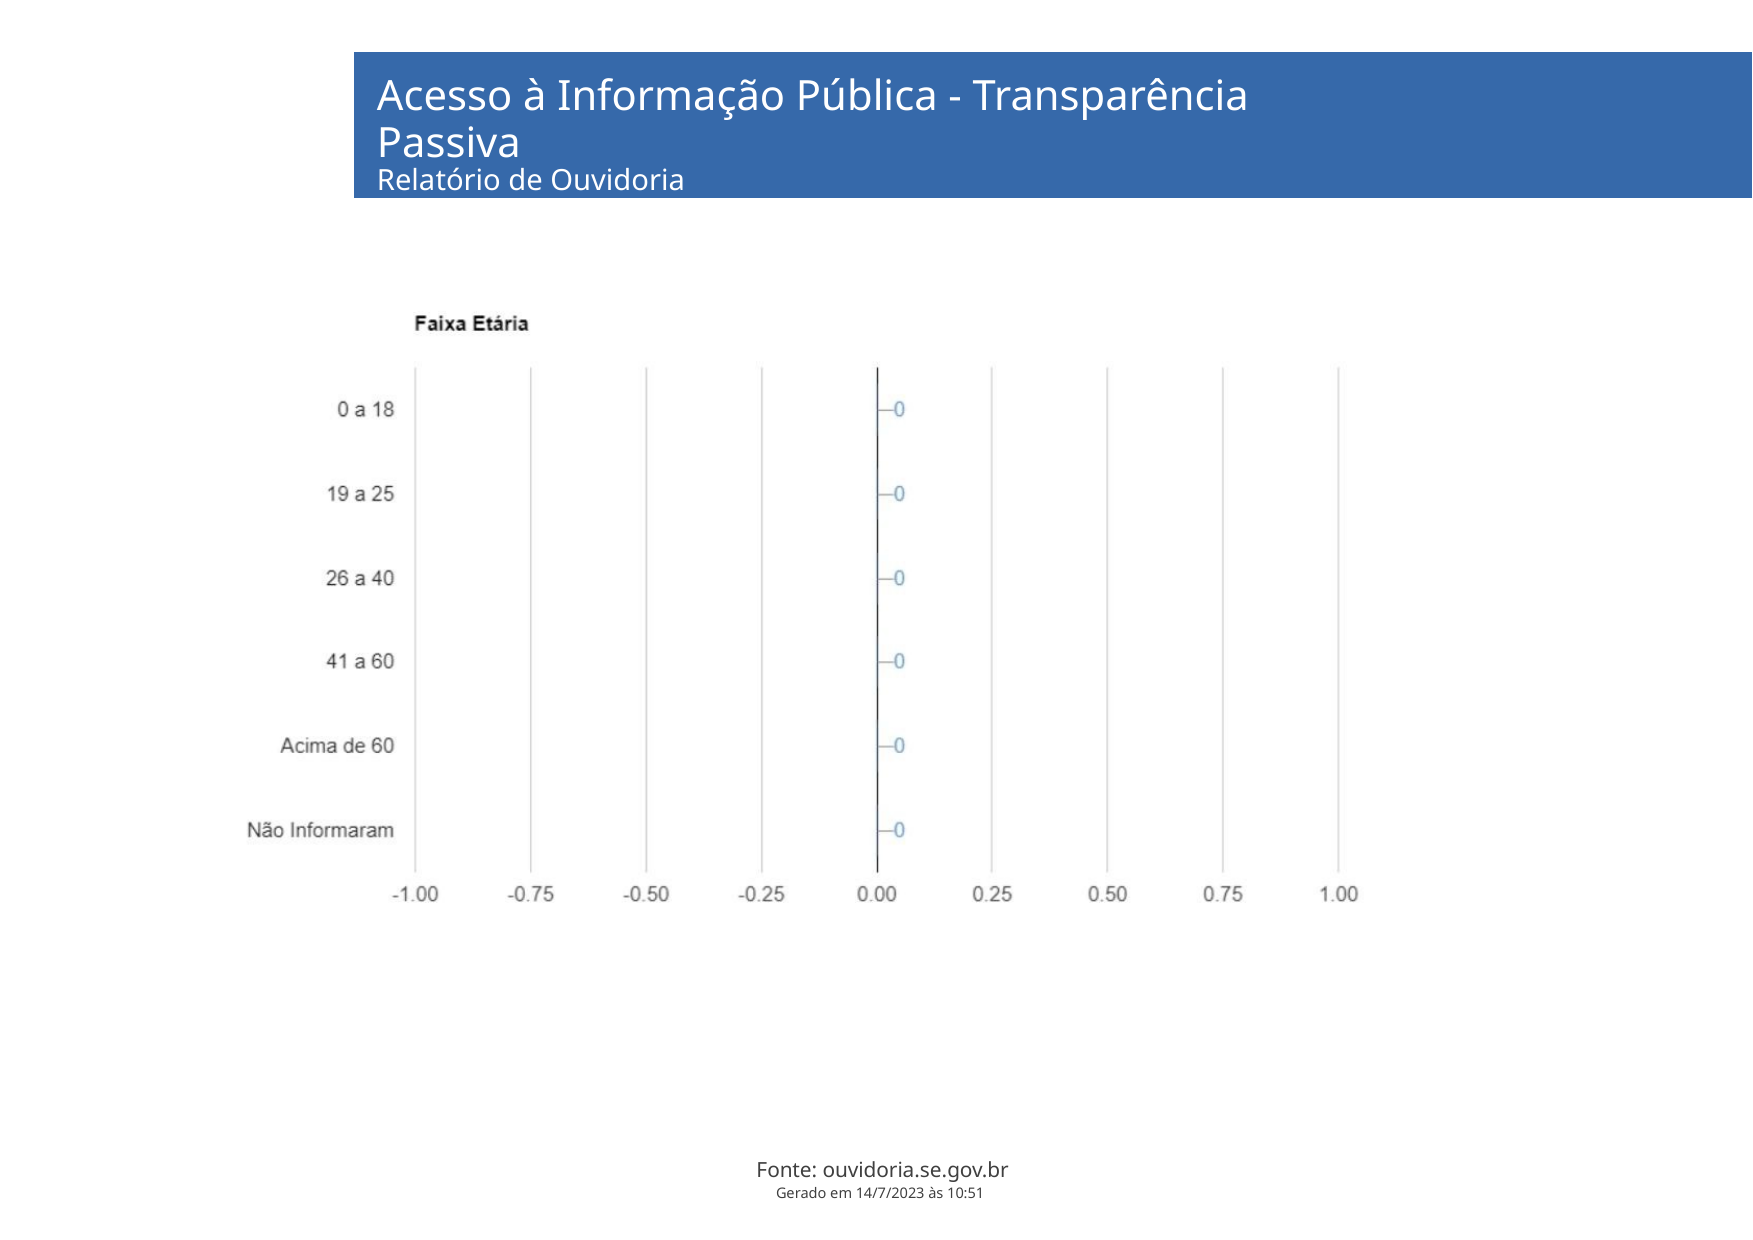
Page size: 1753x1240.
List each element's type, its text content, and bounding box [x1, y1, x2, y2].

text_box Acesso à Informação Pública - Transparência Passiva Relatório de Ouvidoria EMSETUR - Janeiro a Janeiro de 2023 [376, 72, 1403, 228]
text_box [354, 52, 1752, 198]
text_box [155, 211, 1599, 1028]
text_box Fonte: ouvidoria.se.gov.br Gerado em 14/7/2023 às 10:51 [756, 1158, 1023, 1202]
